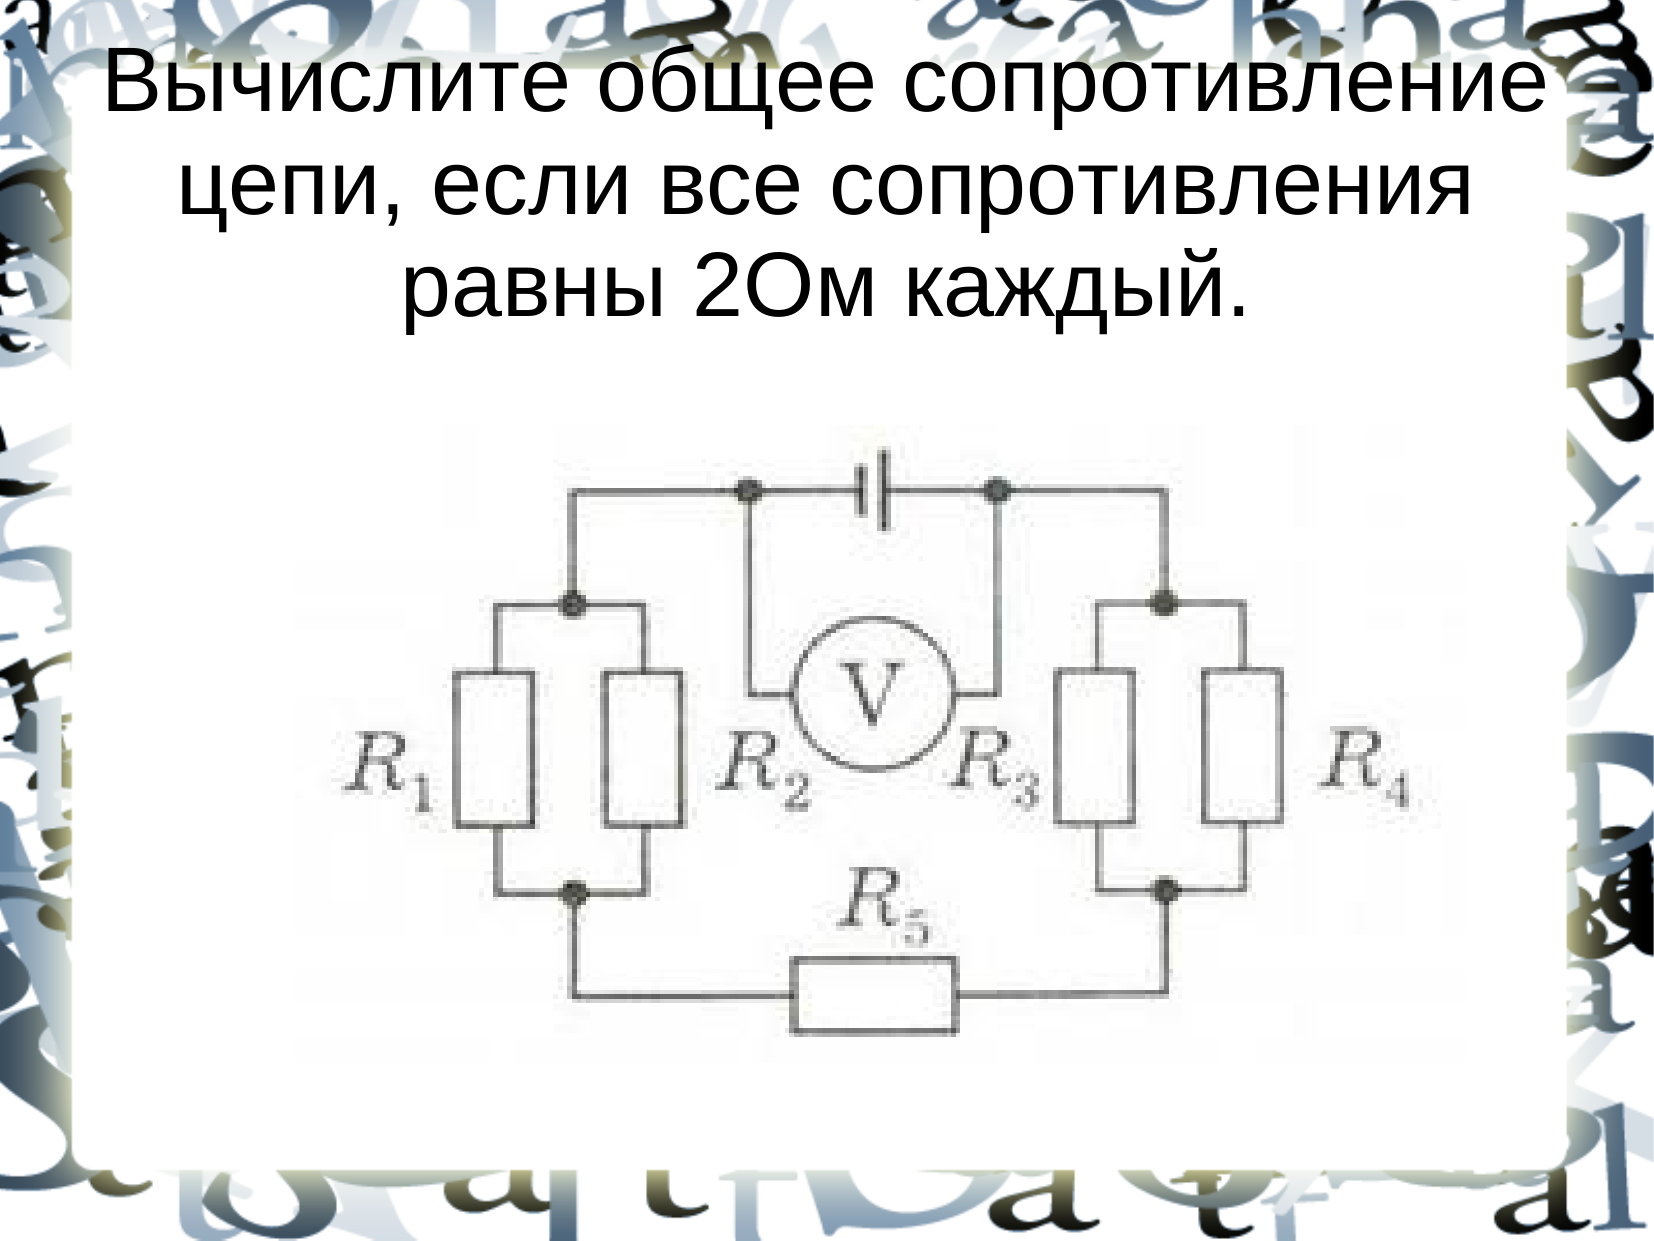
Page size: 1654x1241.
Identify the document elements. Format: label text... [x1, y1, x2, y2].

title Вычислите общее сопротивление цепи, если все сопротивления равны 2Ом каждый. [82, 28, 1571, 337]
picture [0, 0, 1654, 1241]
